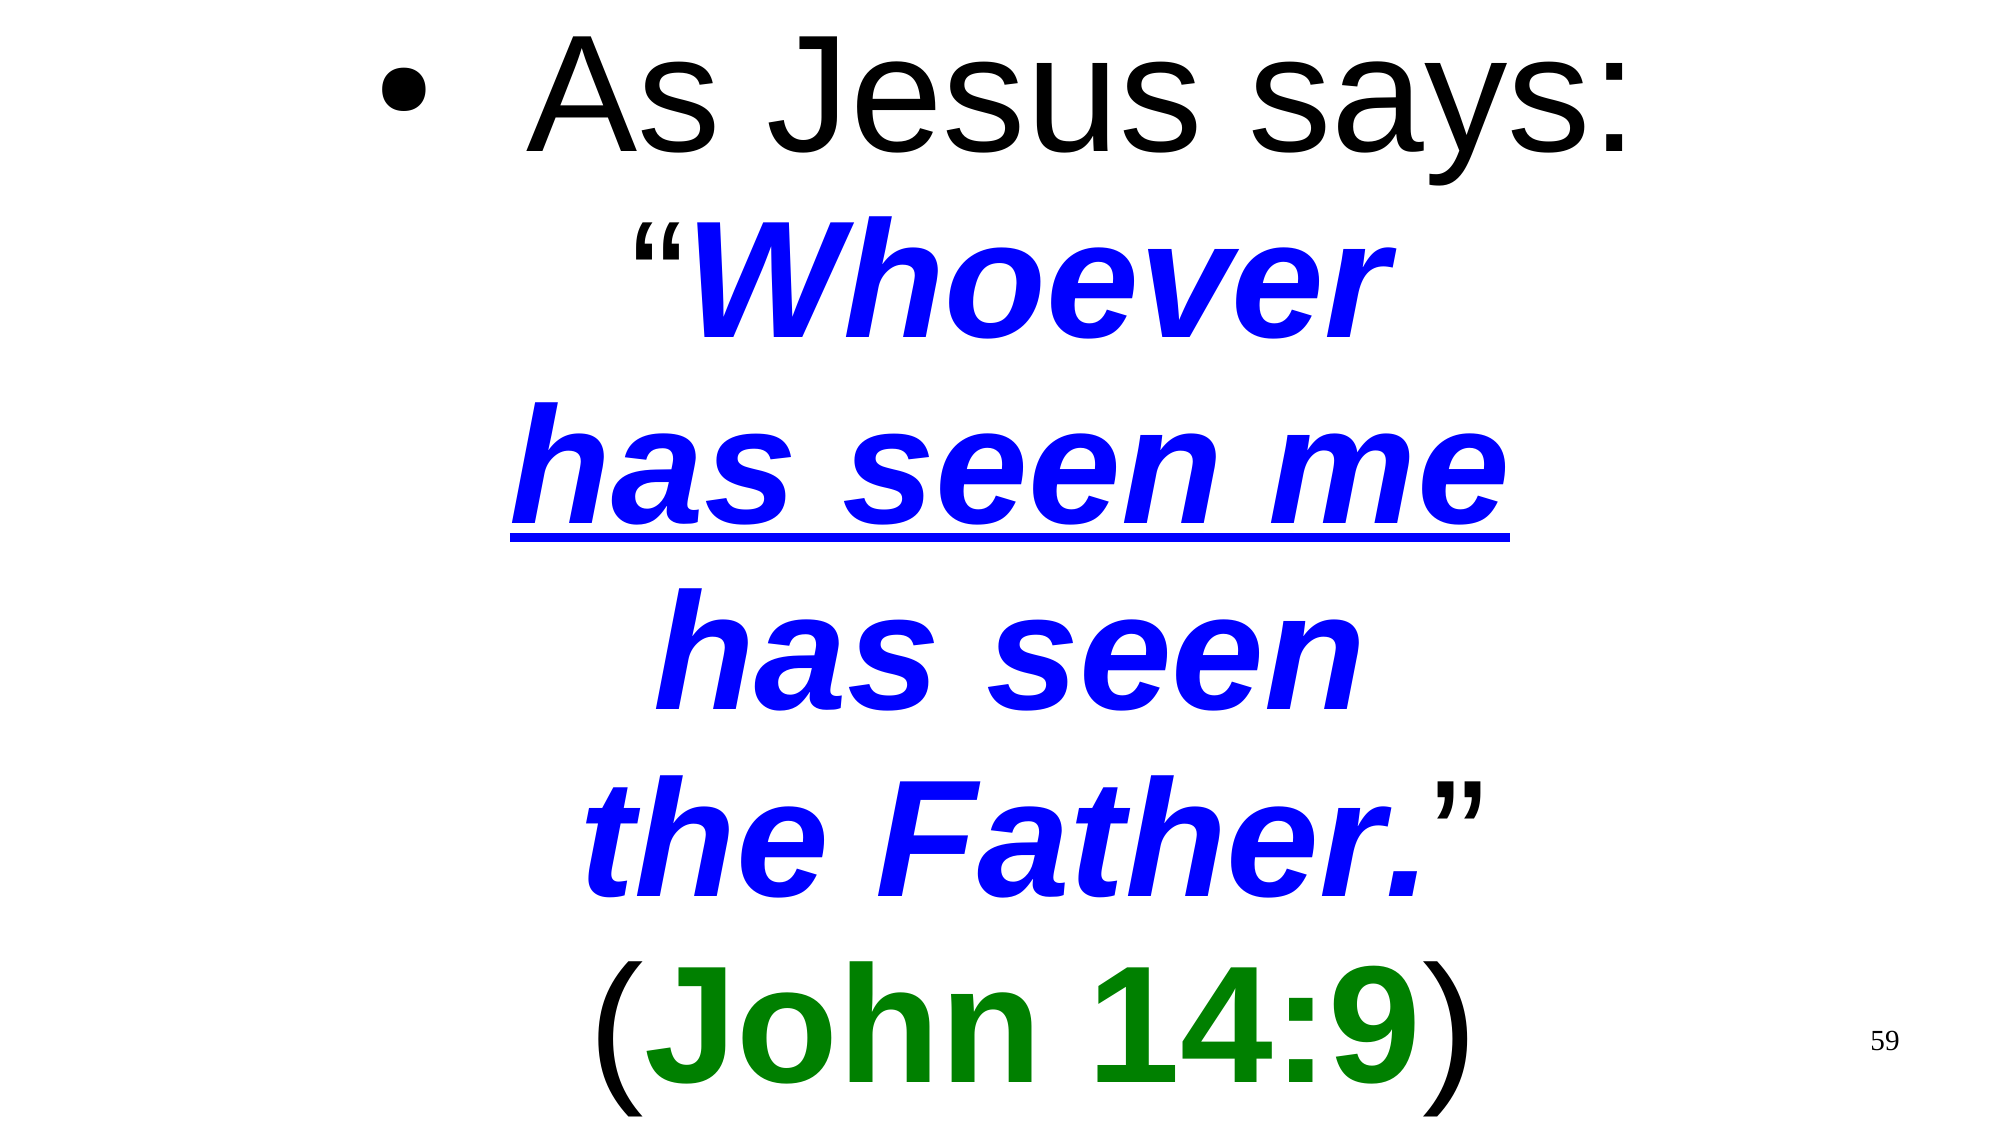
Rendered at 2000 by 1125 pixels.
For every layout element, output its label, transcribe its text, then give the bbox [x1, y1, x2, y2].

list As Jesus says: “Whoever has seen me has seen the Father.” (John 14:9) [0, 0, 1996, 1123]
